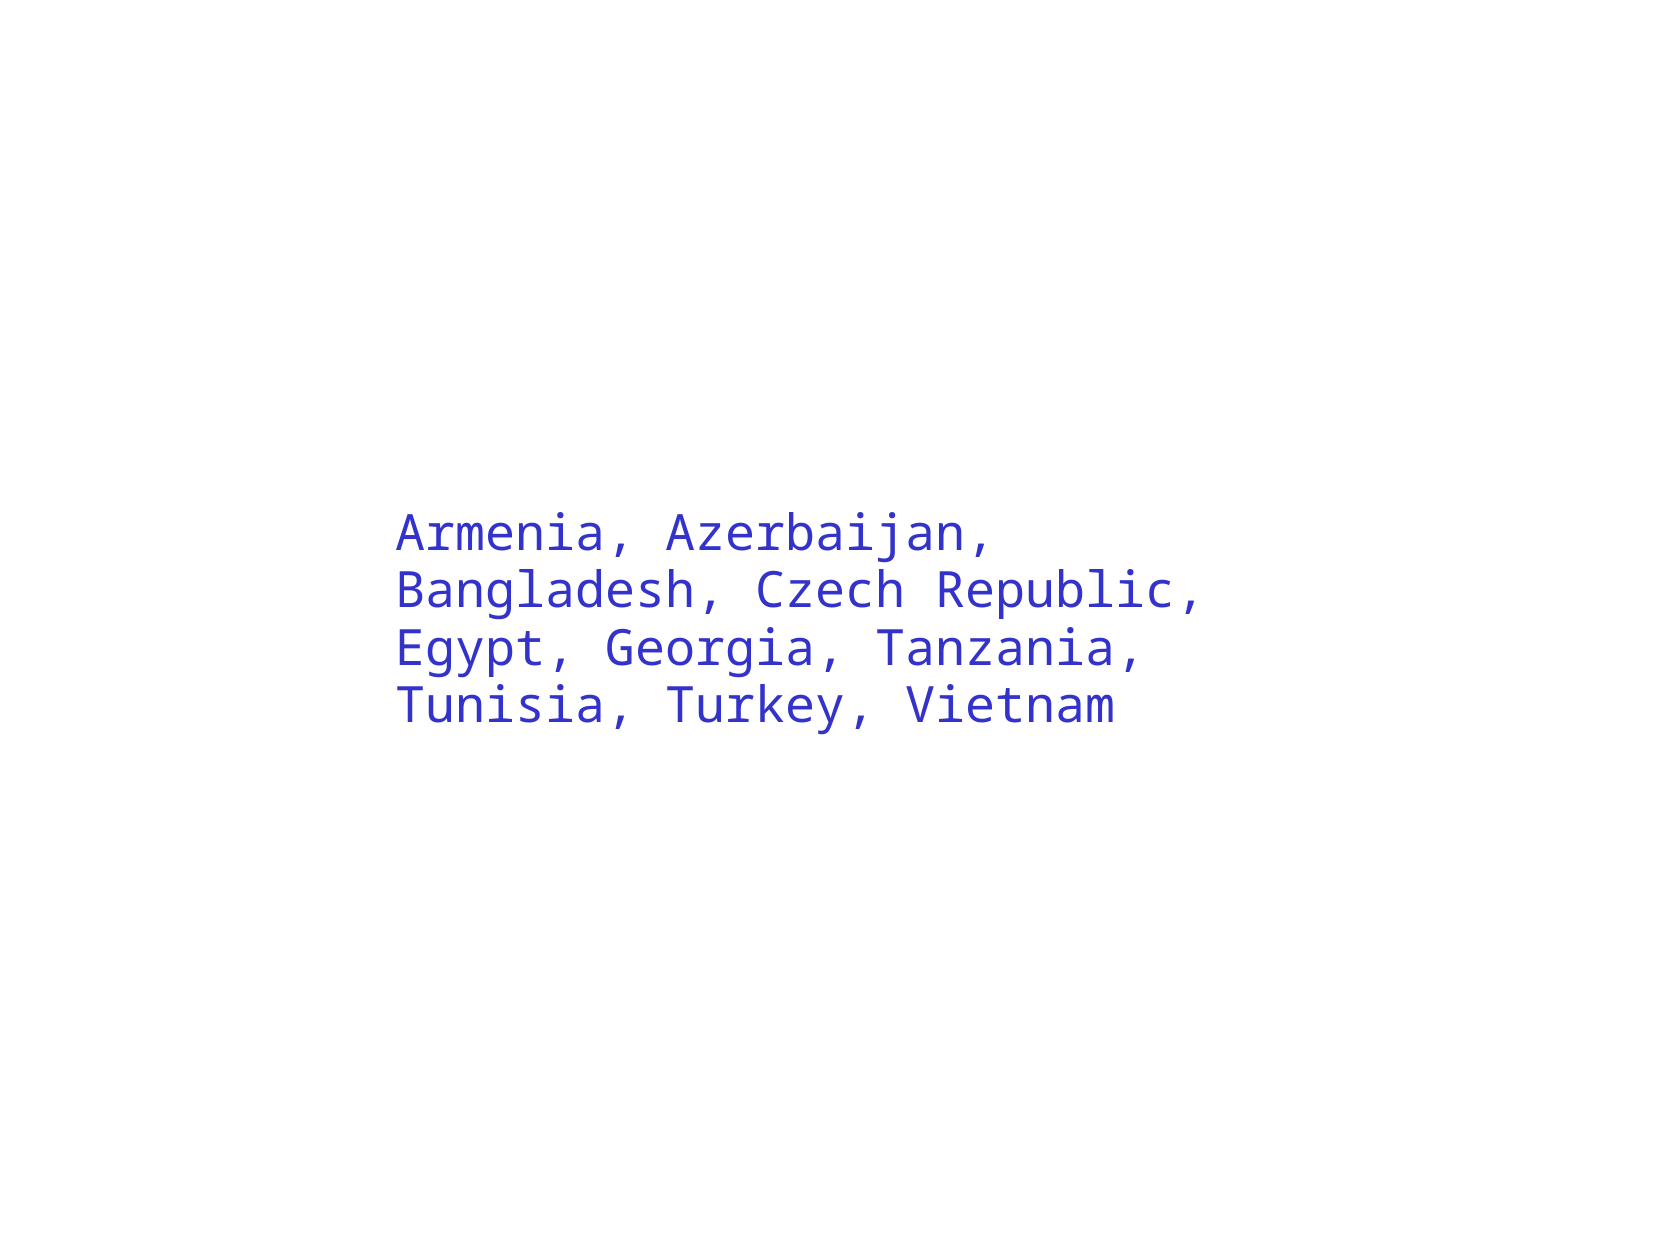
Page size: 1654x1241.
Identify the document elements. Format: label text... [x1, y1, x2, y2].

text_box Armenia, Azerbaijan, Bangladesh, Czech Republic, Egypt, Georgia, Tanzania, Tunisia, Turkey, Vietnam [395, 431, 1258, 807]
